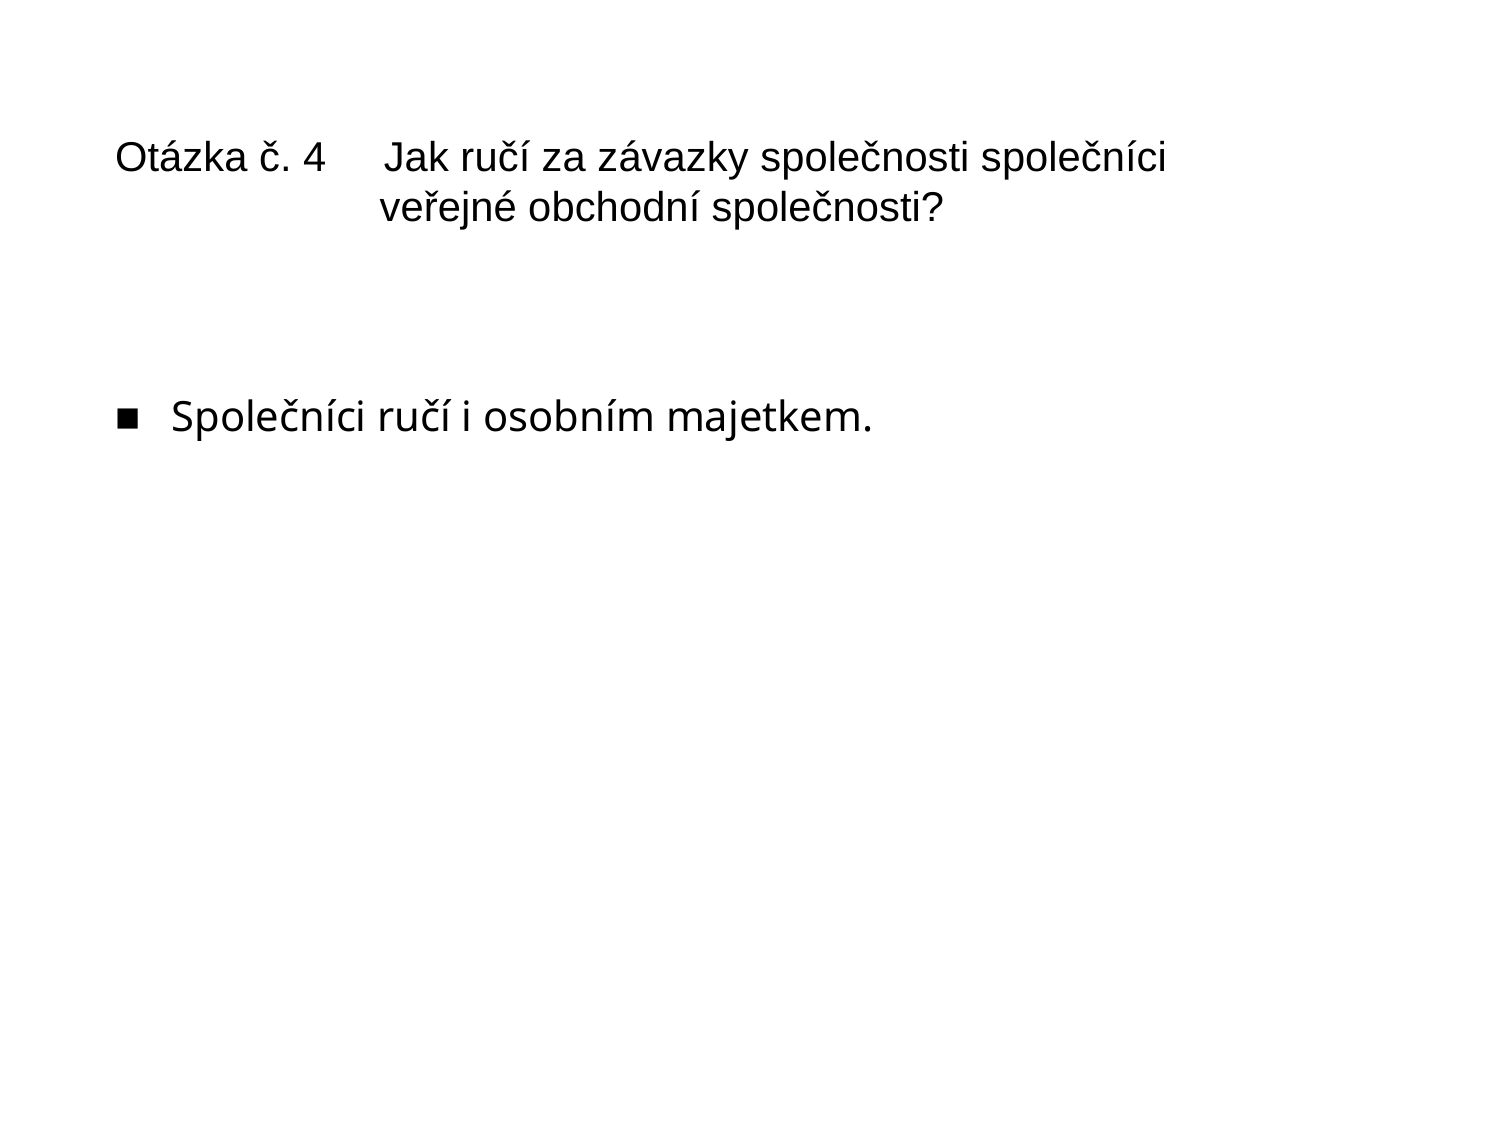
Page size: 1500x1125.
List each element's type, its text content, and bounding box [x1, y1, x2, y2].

title Otázka č. 4 Jak ručí za závazky společnosti společníci veřejné obchodní společnosti? [100, 49, 1425, 237]
list ■ Společníci ručí i osobním majetkem. [100, 299, 1425, 975]
